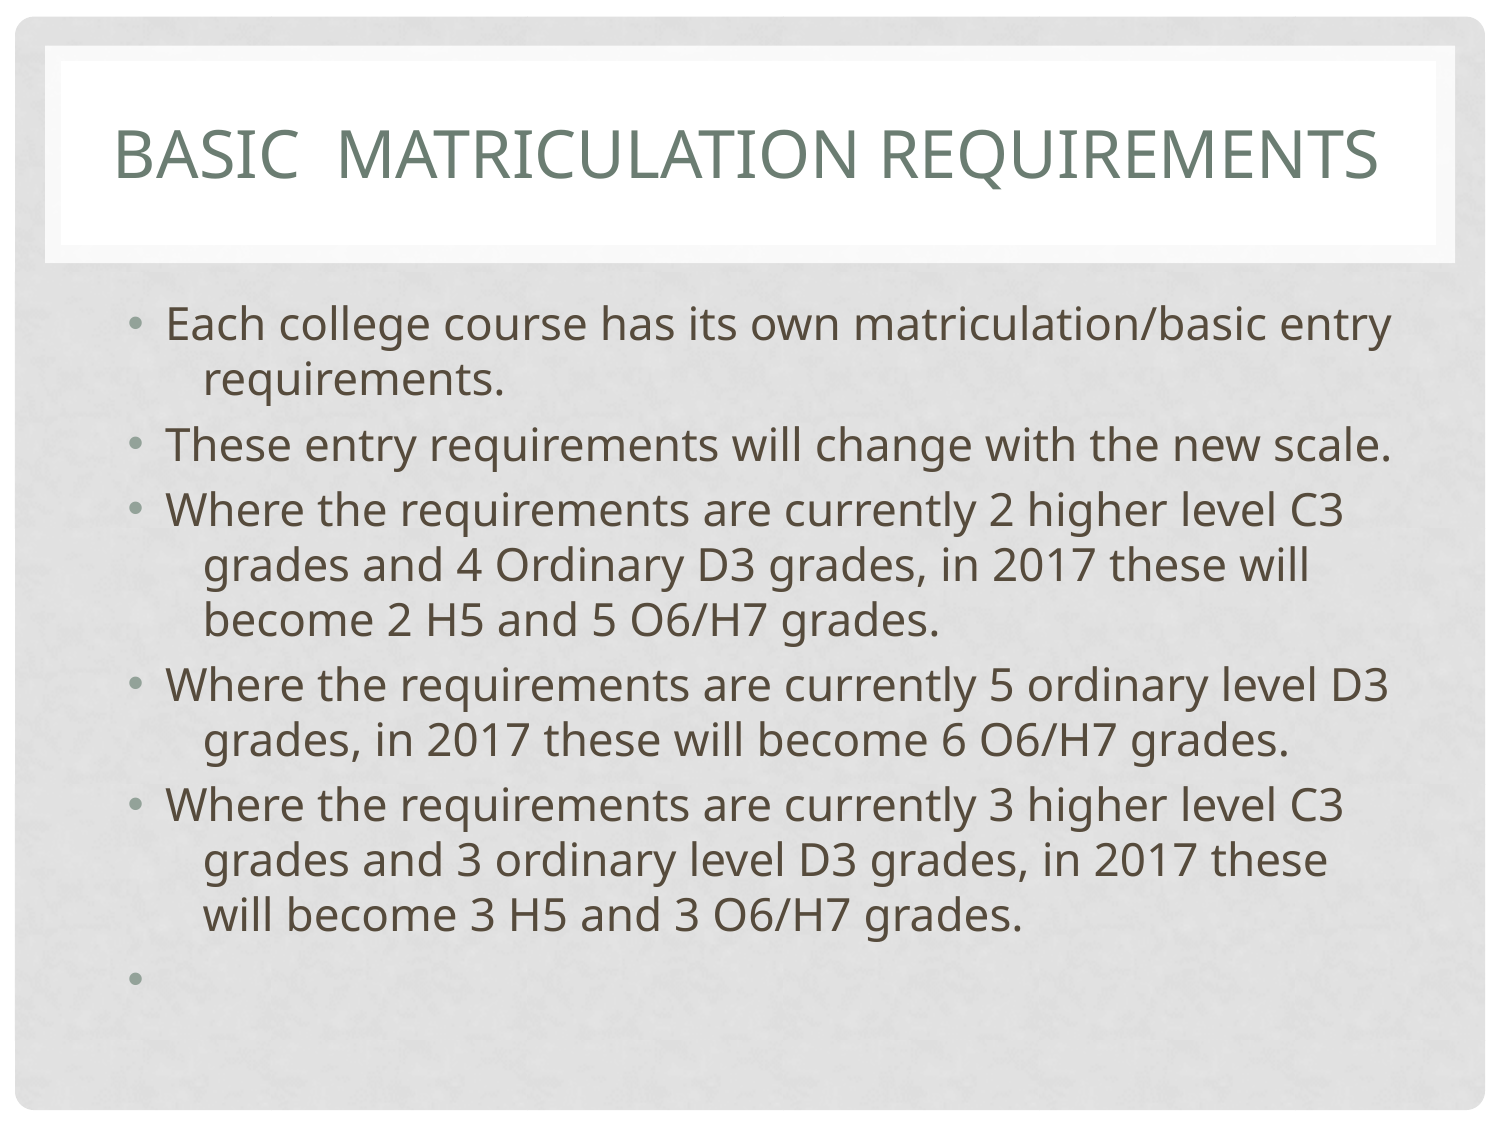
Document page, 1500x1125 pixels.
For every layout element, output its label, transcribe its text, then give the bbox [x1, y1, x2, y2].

title Basic Matriculation requirements [69, 66, 1426, 238]
list Each college course has its own matriculation/basic entry requirements. These entry requirements will change with the new scale. Where the requirements are currently 2 higher level C3 grades and 4 Ordinary D3 grades, in 2017 these will become 2 H5 and 5 O6/H7 grades. Where the requirements are currently 5 ordinary level D3 grades, in 2017 these will become 6 O6/H7 grades. Where the requirements are currently 3 higher level C3 grades and 3 ordinary level D3 grades, in 2017 these will become 3 H5 and 3 O6/H7 grades. [75, 287, 1426, 1005]
